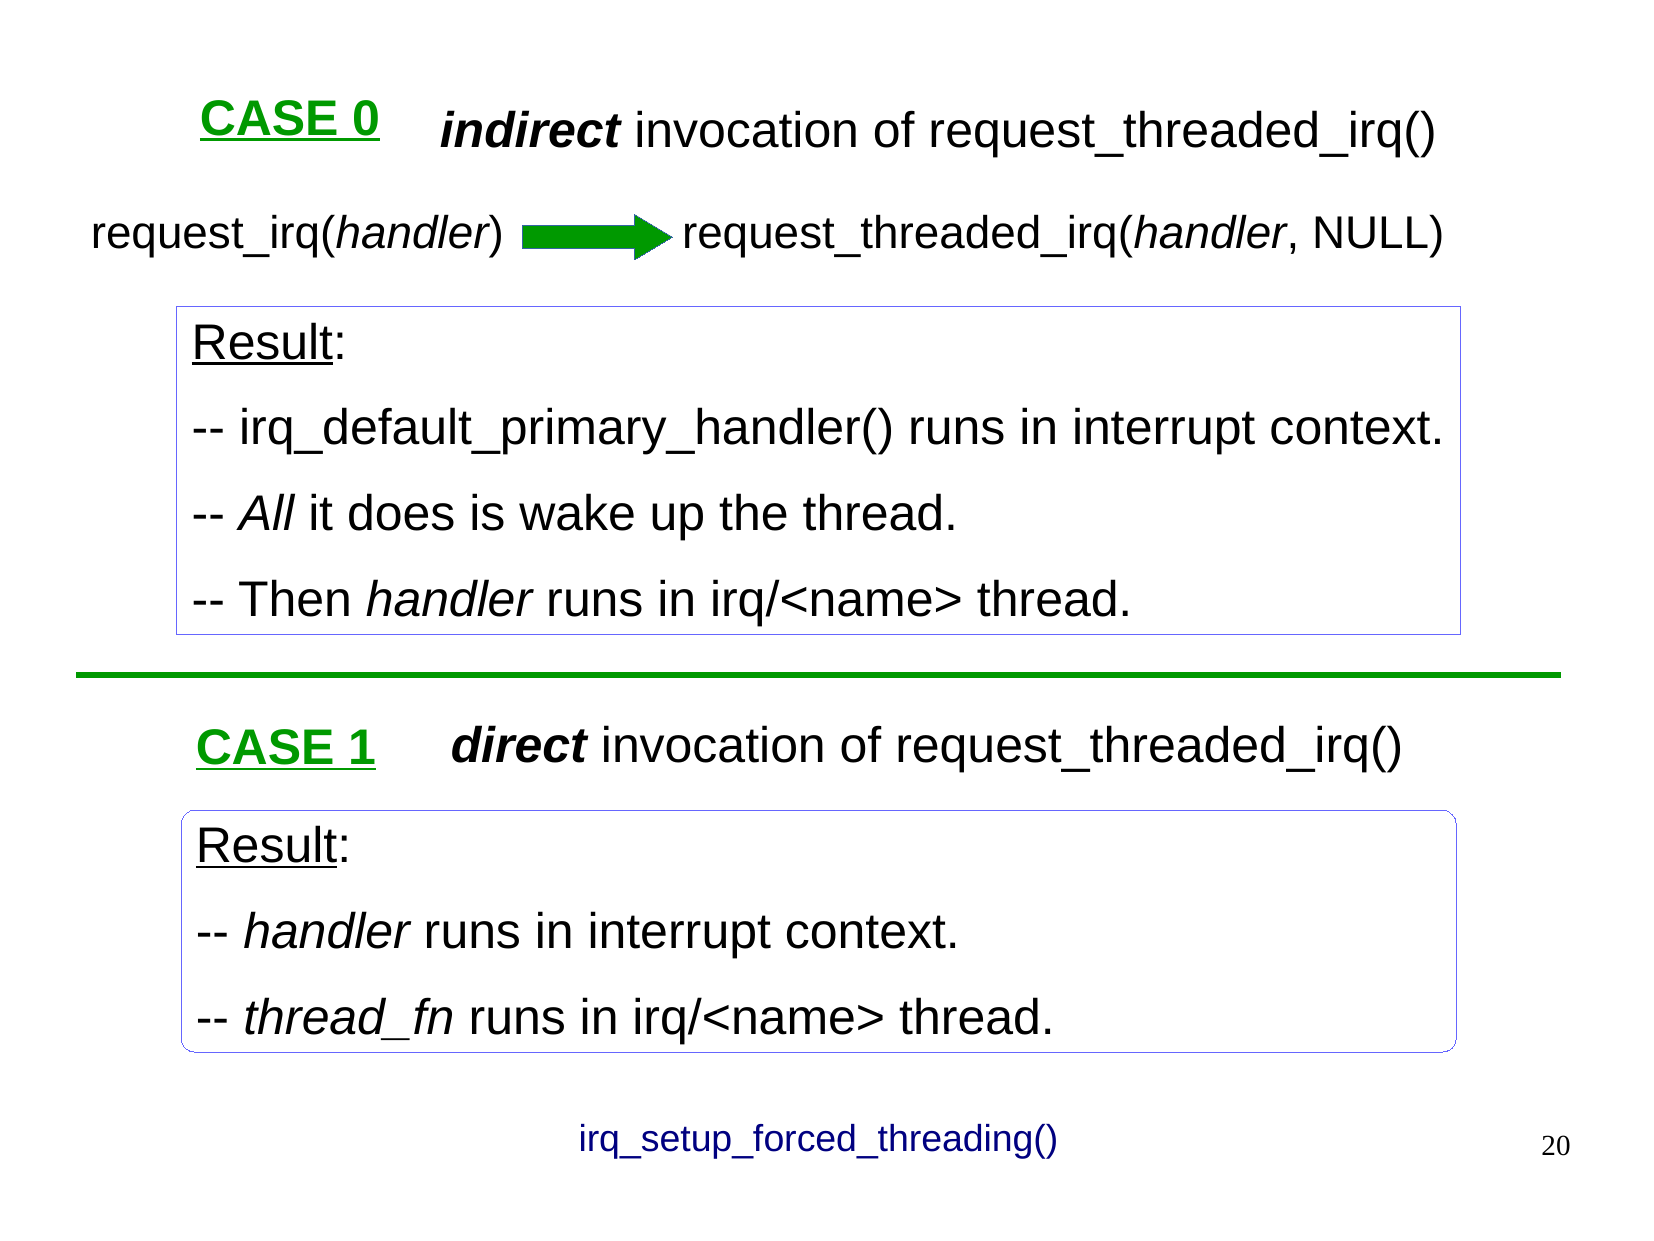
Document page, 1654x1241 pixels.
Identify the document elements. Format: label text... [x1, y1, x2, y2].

text_box indirect invocation of request_threaded_irq() [425, 71, 1453, 166]
text_box request_irq(handler) request_threaded_irq(handler, NULL) [76, 199, 1562, 286]
text_box CASE 1 [181, 712, 452, 783]
text_box direct invocation of request_threaded_irq() [436, 709, 1457, 785]
text_box [522, 214, 673, 260]
text_box CASE 0 [185, 83, 425, 154]
text_box irq_setup_forced_threading() [563, 1110, 1074, 1201]
text_box Result: -- handler runs in interrupt context. -- thread_fn runs in irq/<name> thread. [181, 810, 1457, 1053]
text_box Result: -- irq_default_primary_handler() runs in interrupt context. -- All it does is wake up the thread. -- Then handler runs in irq/<name> thread. [176, 306, 1461, 635]
